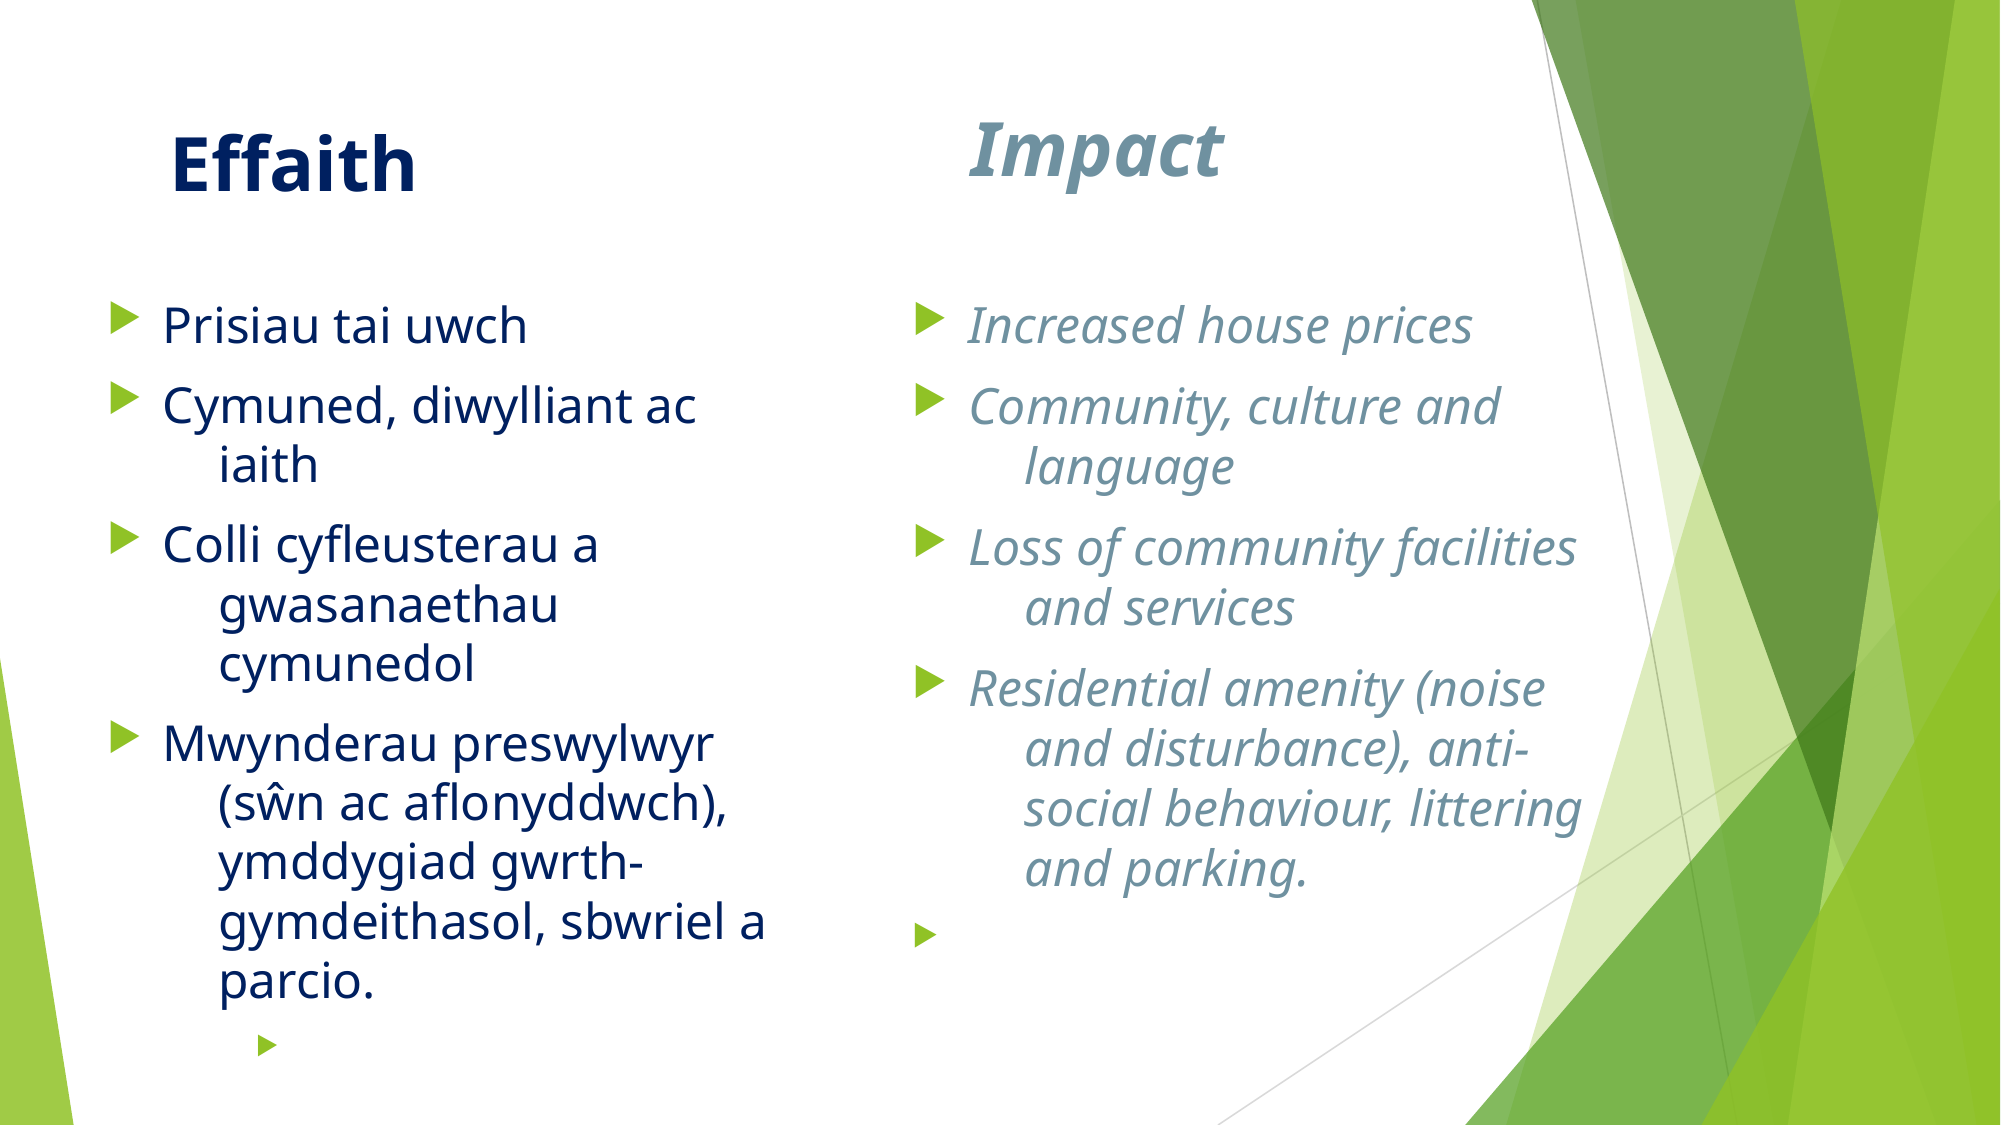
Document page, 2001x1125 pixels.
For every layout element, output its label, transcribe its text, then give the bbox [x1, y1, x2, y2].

title Impact [956, 93, 1607, 255]
text_box Effaith [154, 108, 804, 271]
list Prisiau tai uwch Cymuned, diwylliant ac iaith Colli cyfleusterau a gwasanaethau cymunedol Mwynderau preswylwyr (sŵn ac aflonyddwch), ymddygiad gwrth-gymdeithasol, sbwriel a parcio. [92, 286, 823, 1017]
text_box Increased house prices Community, culture and language Loss of community facilities and services Residential amenity (noise and disturbance), anti-social behaviour, littering and parking. [897, 286, 1628, 1017]
